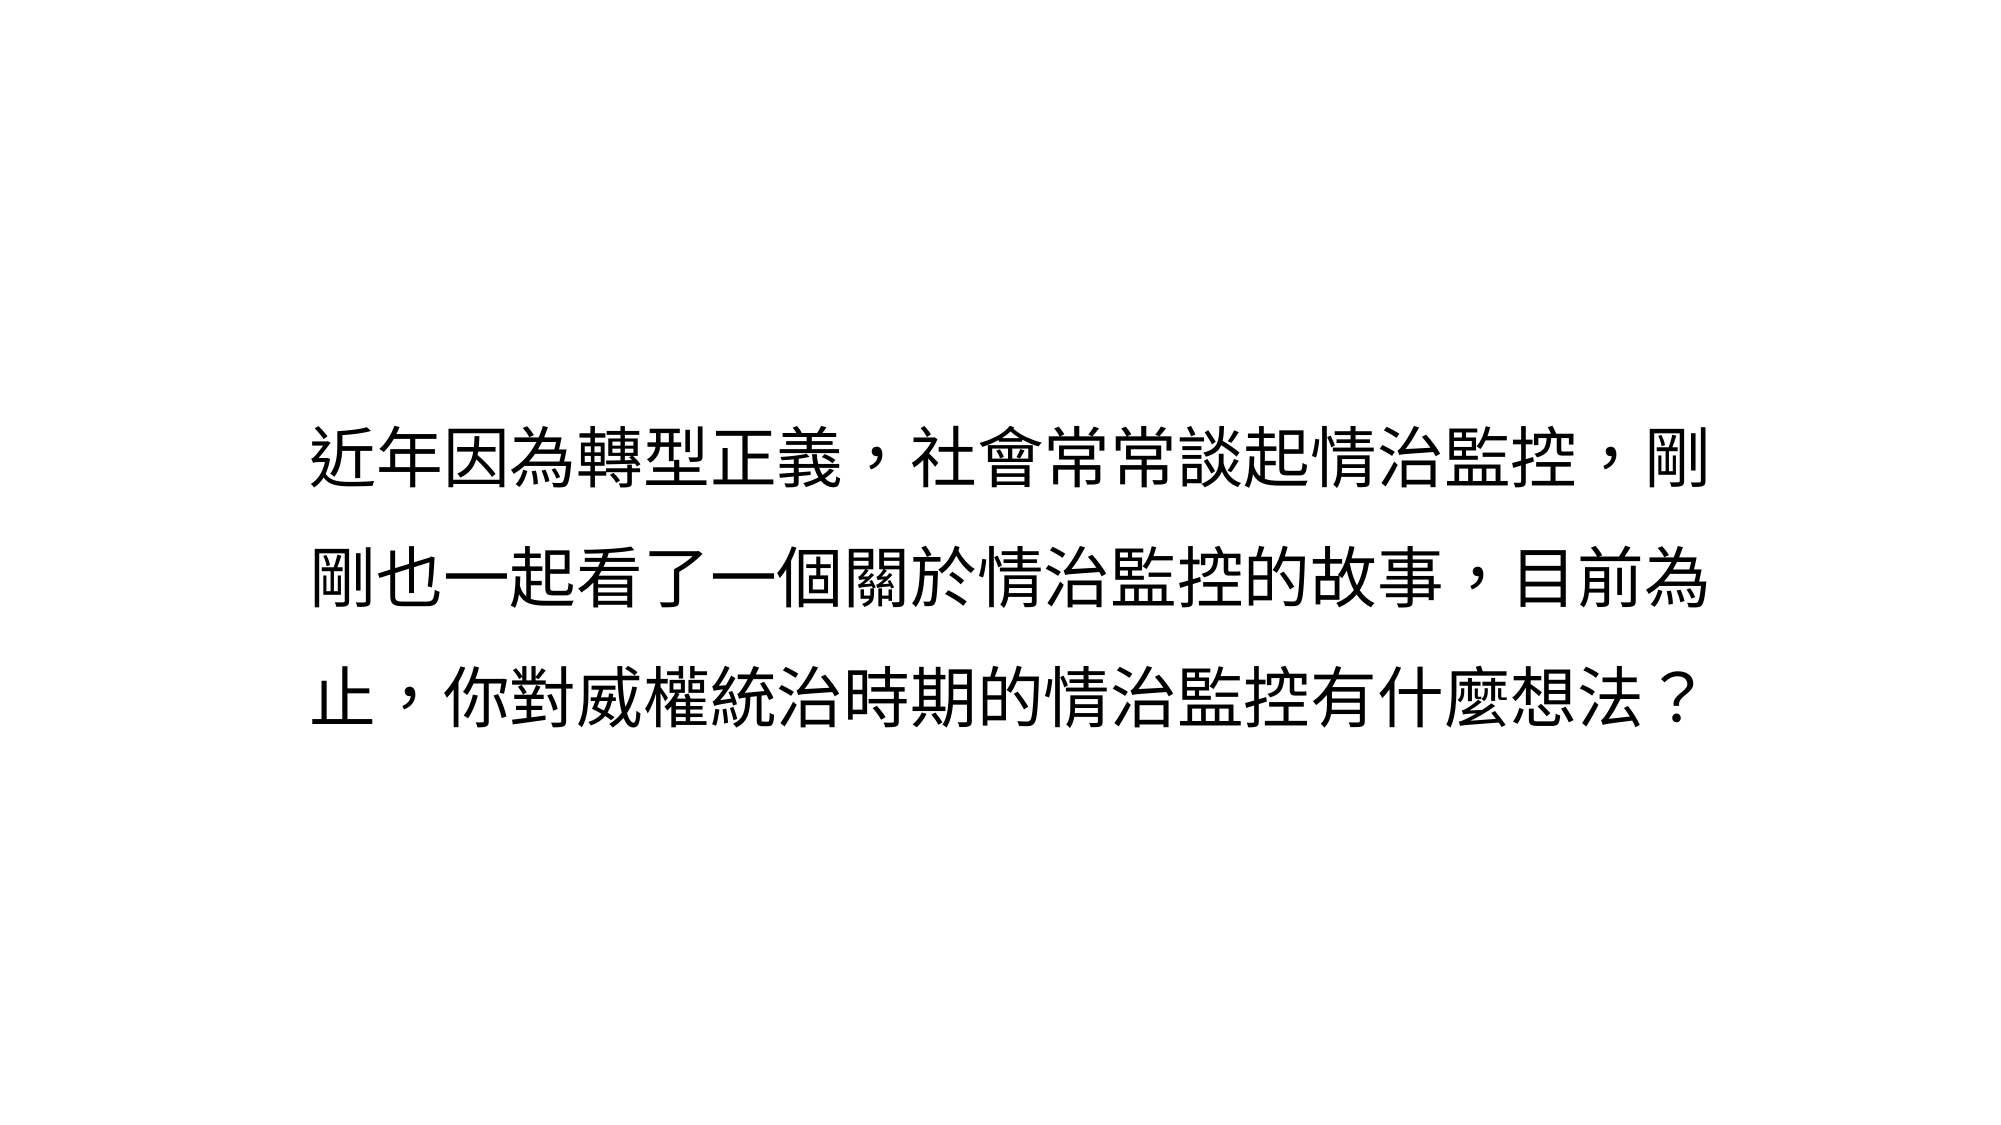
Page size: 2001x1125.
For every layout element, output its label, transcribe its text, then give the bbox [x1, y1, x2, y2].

list 近年因為轉型正義，社會常常談起情治監控，剛剛也一起看了一個關於情治監控的故事，目前為止，你對威權統治時期的情治監控有什麼想法？ [257, 368, 1738, 1125]
